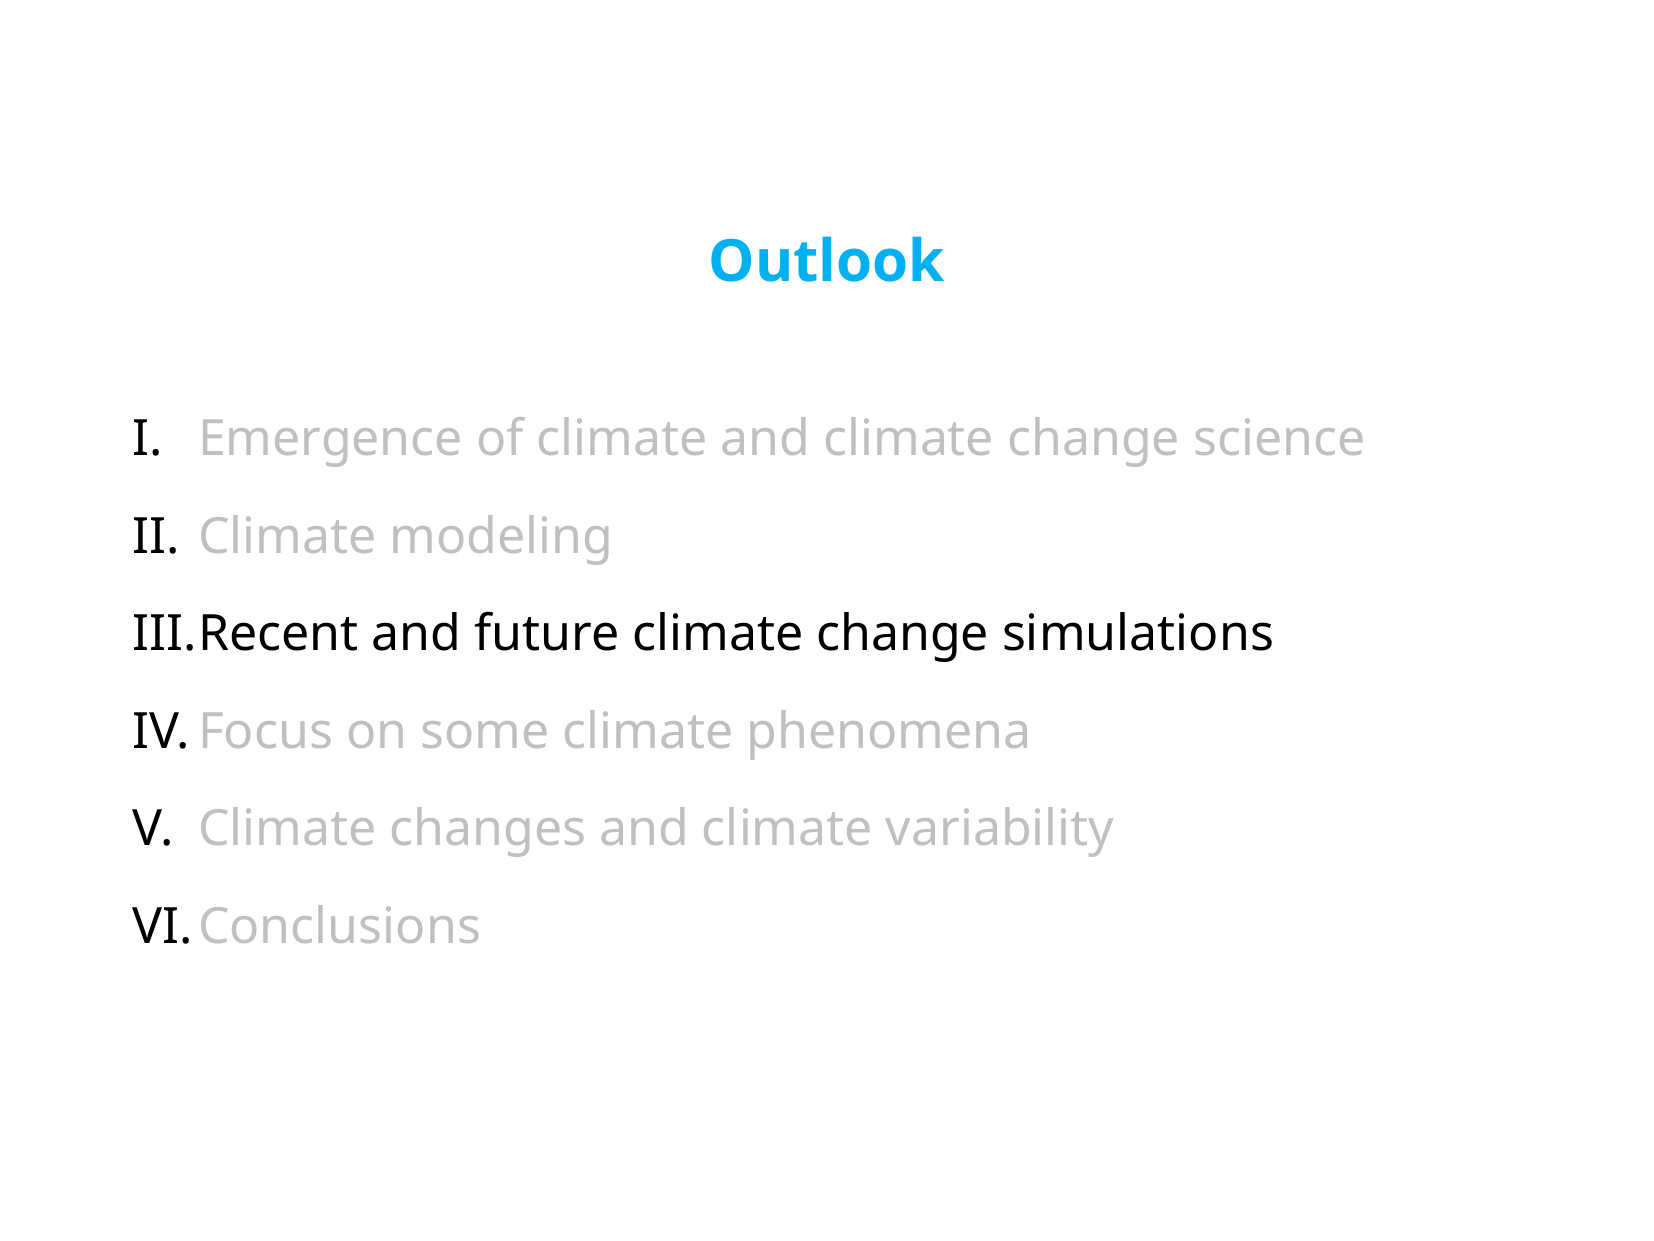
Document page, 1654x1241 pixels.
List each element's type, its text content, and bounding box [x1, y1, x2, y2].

text_box Outlook [58, 219, 1595, 389]
text_box Emergence of climate and climate change science Climate modeling Recent and future climate change simulations Focus on some climate phenomena Climate changes and climate variability Conclusions [117, 398, 1556, 977]
